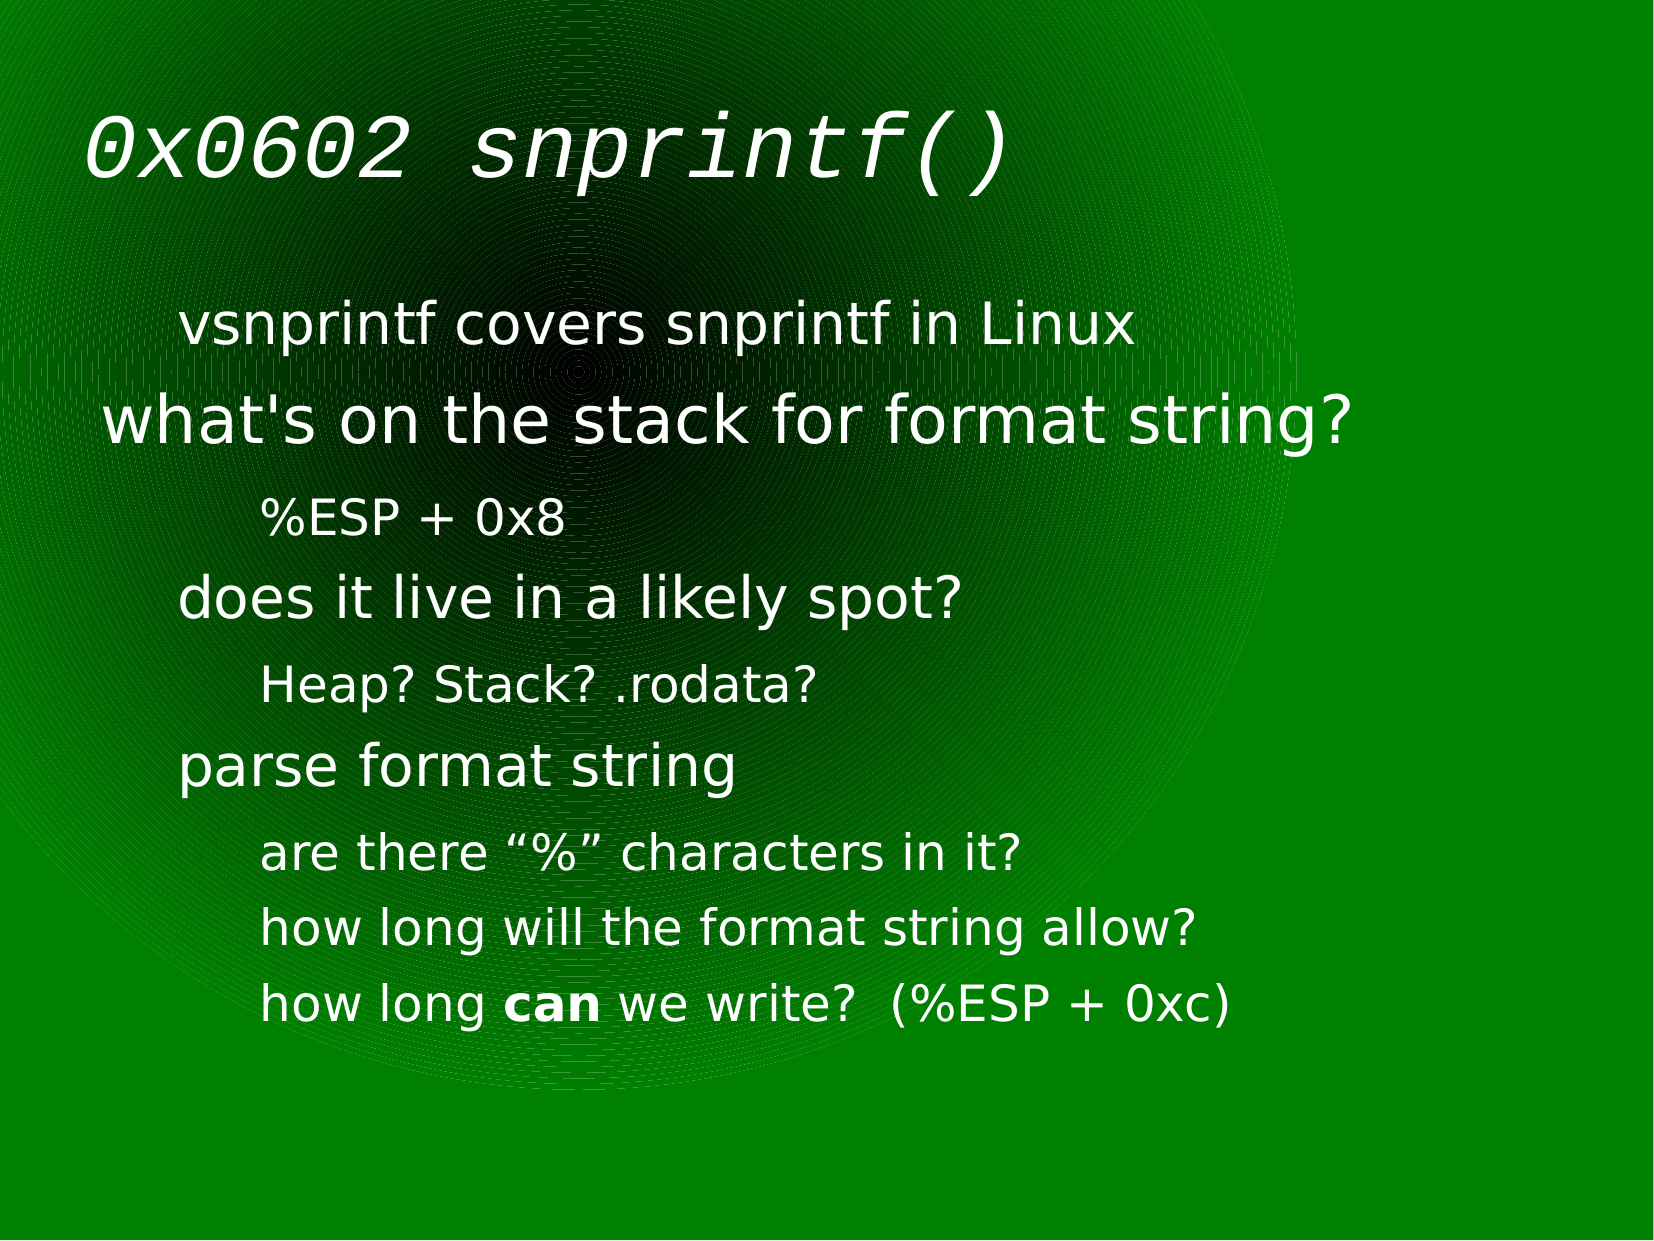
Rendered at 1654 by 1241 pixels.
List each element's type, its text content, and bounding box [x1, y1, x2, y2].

title 0x0602 snprintf() [82, 56, 1571, 250]
list vsnprintf covers snprintf in Linux what's on the stack for format string? %ESP + 0x8 does it live in a likely spot? Heap? Stack? .rodata? parse format string are there “%” characters in it? how long will the format string allow? how long can we write? (%ESP + 0xc) [82, 290, 1571, 1094]
